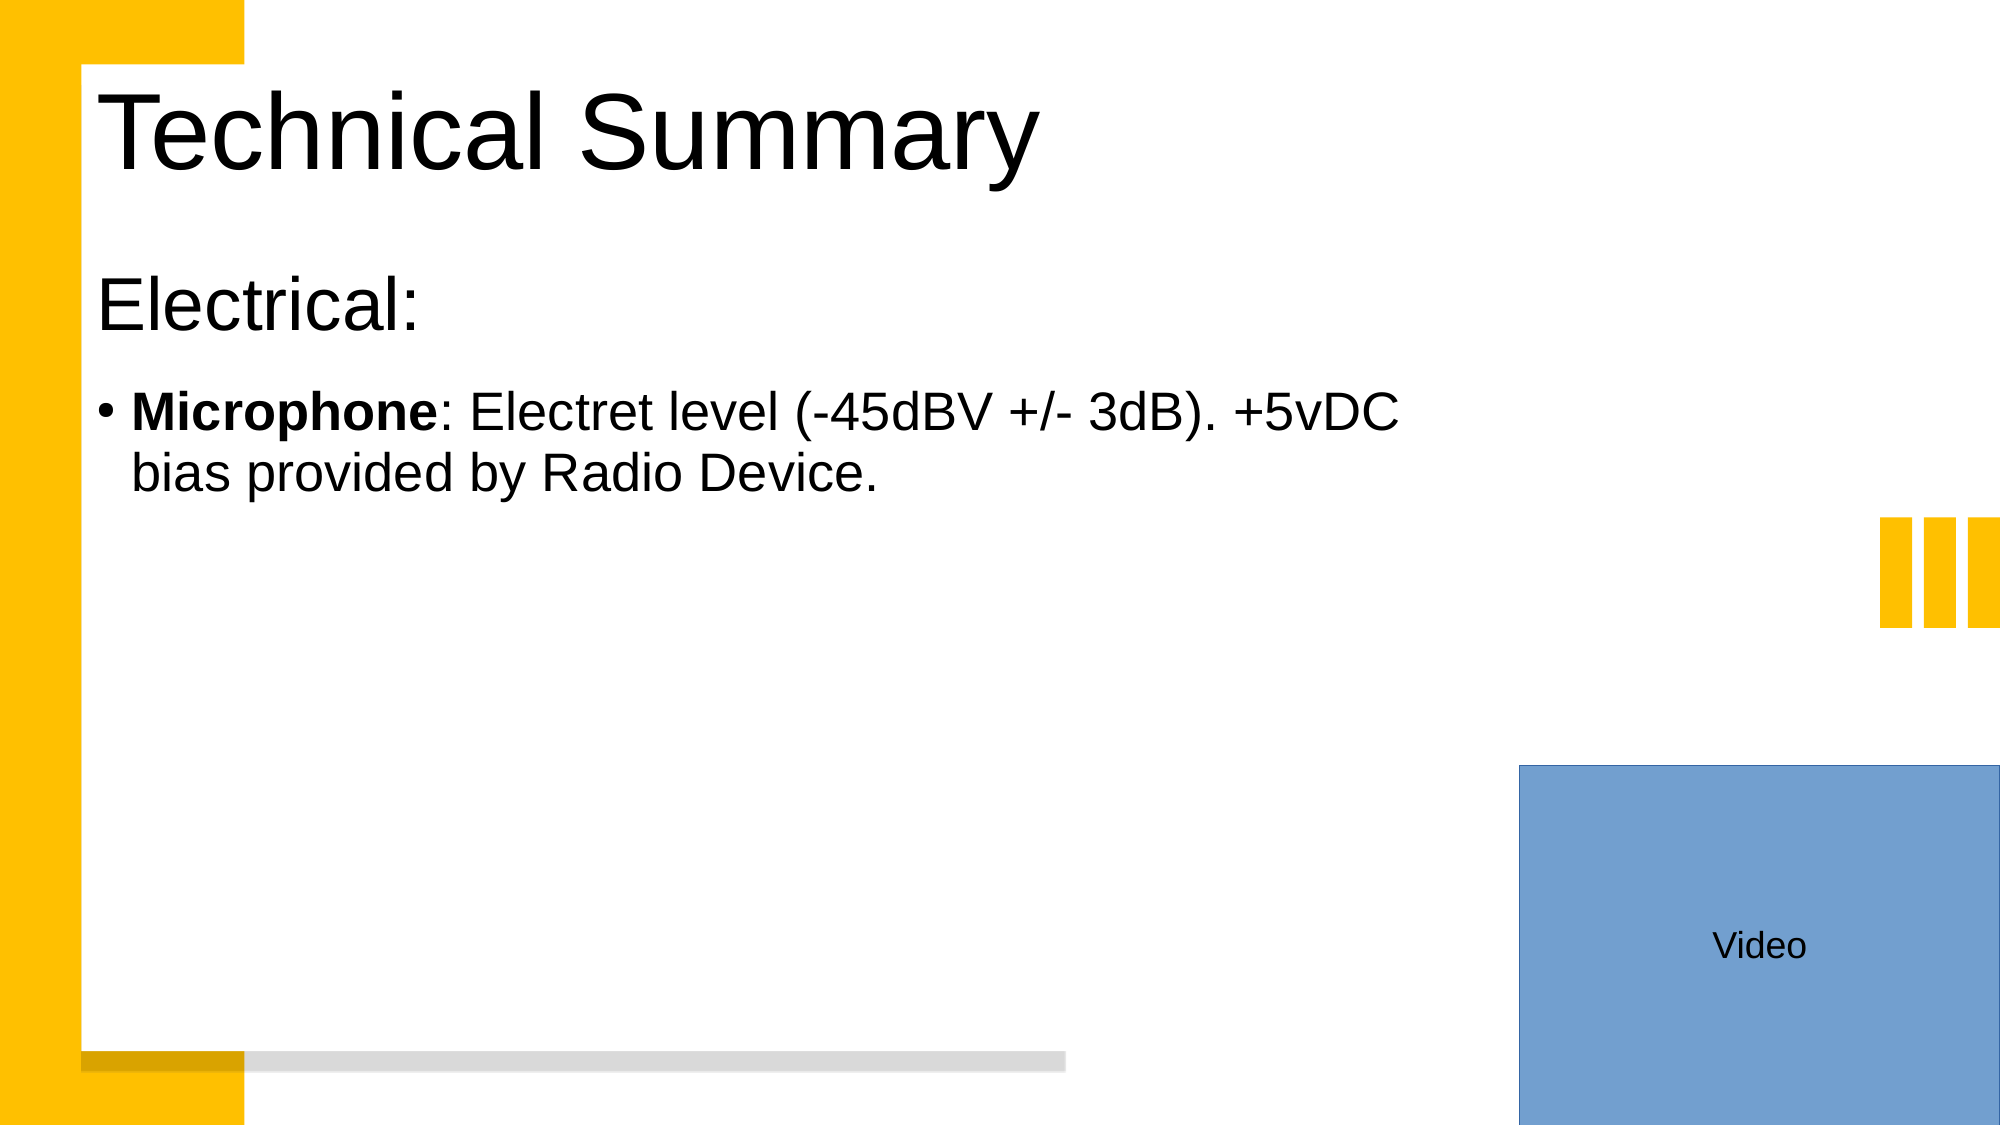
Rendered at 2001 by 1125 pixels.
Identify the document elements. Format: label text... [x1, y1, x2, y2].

text_box Electrical: Microphone: Electret level (-45dBV +/- 3dB). +5vDC bias provided by Radio Device. [81, 254, 1516, 1036]
text_box [0, 0, 2000, 1125]
text_box Technical Summary [81, 64, 1921, 201]
text_box Video [1519, 765, 2000, 1125]
